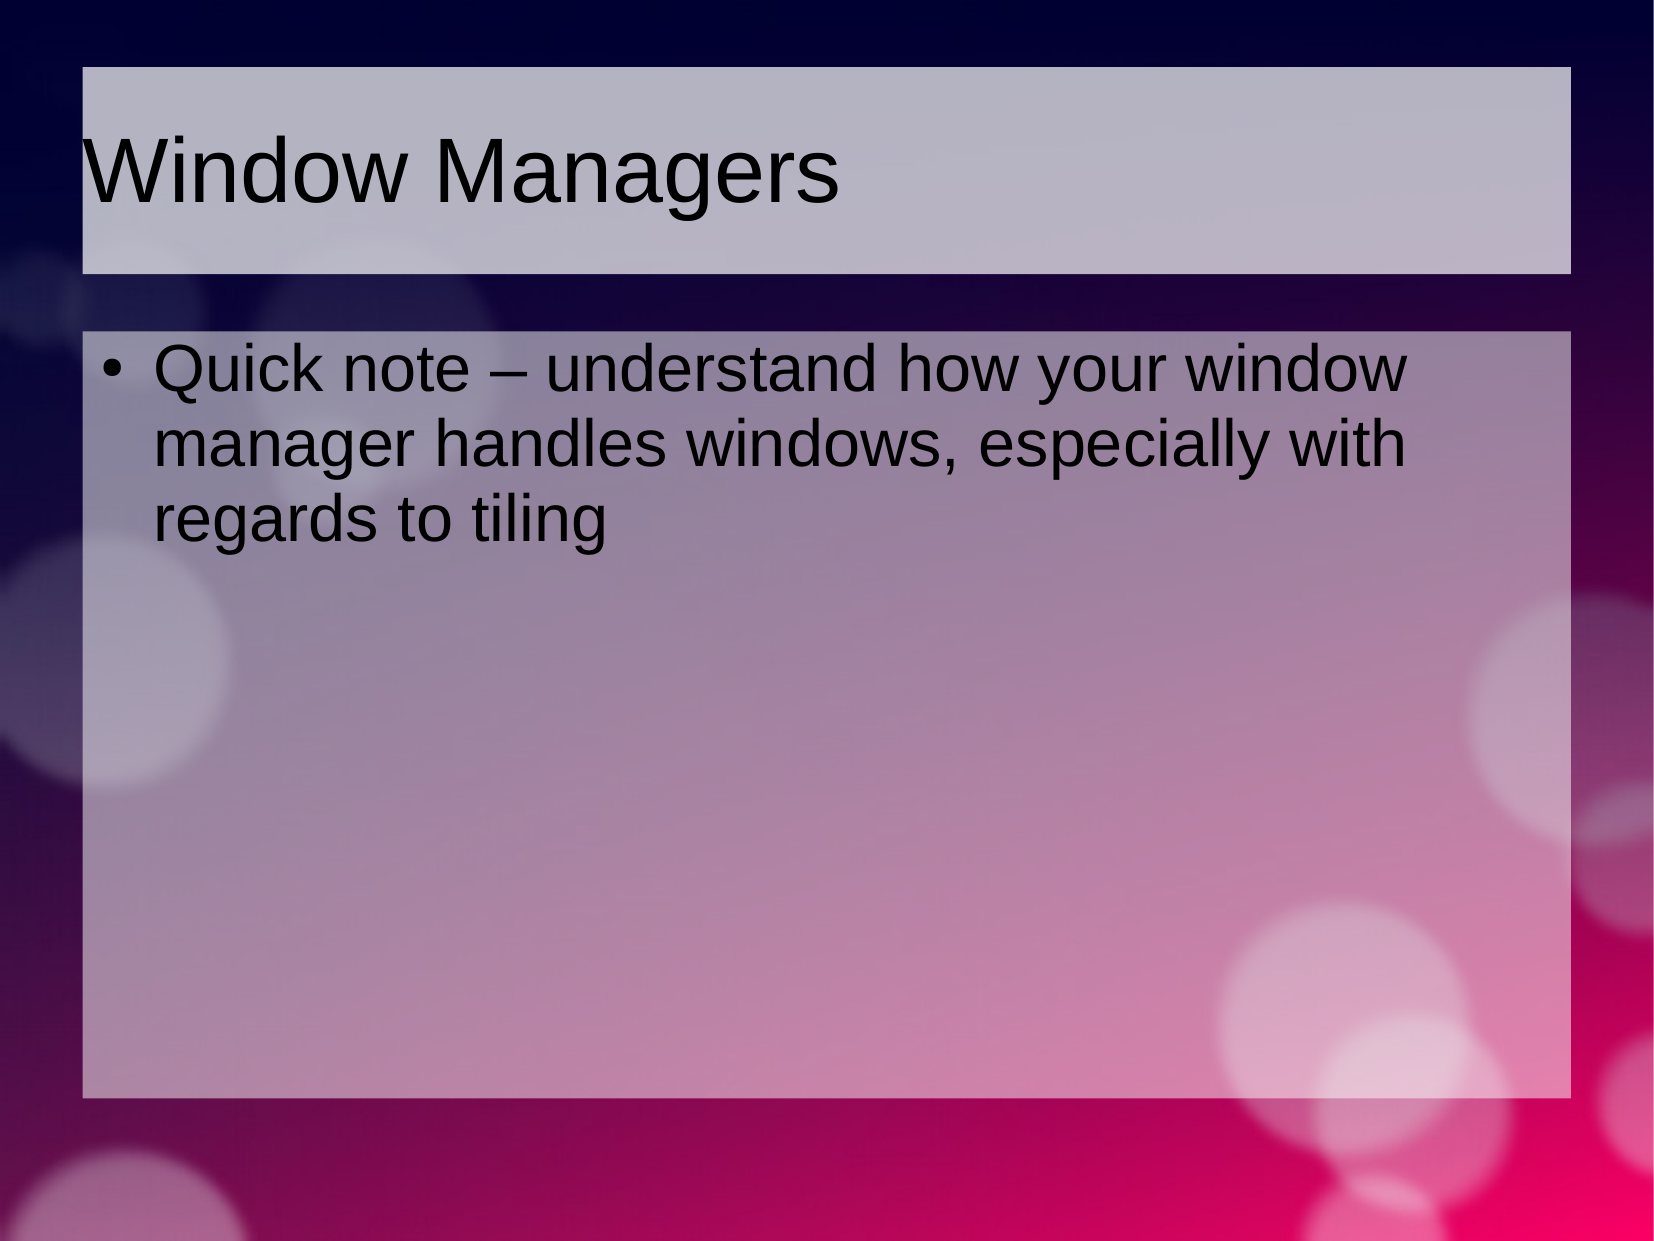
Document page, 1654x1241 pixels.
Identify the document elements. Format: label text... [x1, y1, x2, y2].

title Window Managers [82, 67, 1571, 275]
list Quick note – understand how your window manager handles windows, especially with regards to tiling [82, 331, 1571, 1099]
picture [0, 0, 1654, 1241]
